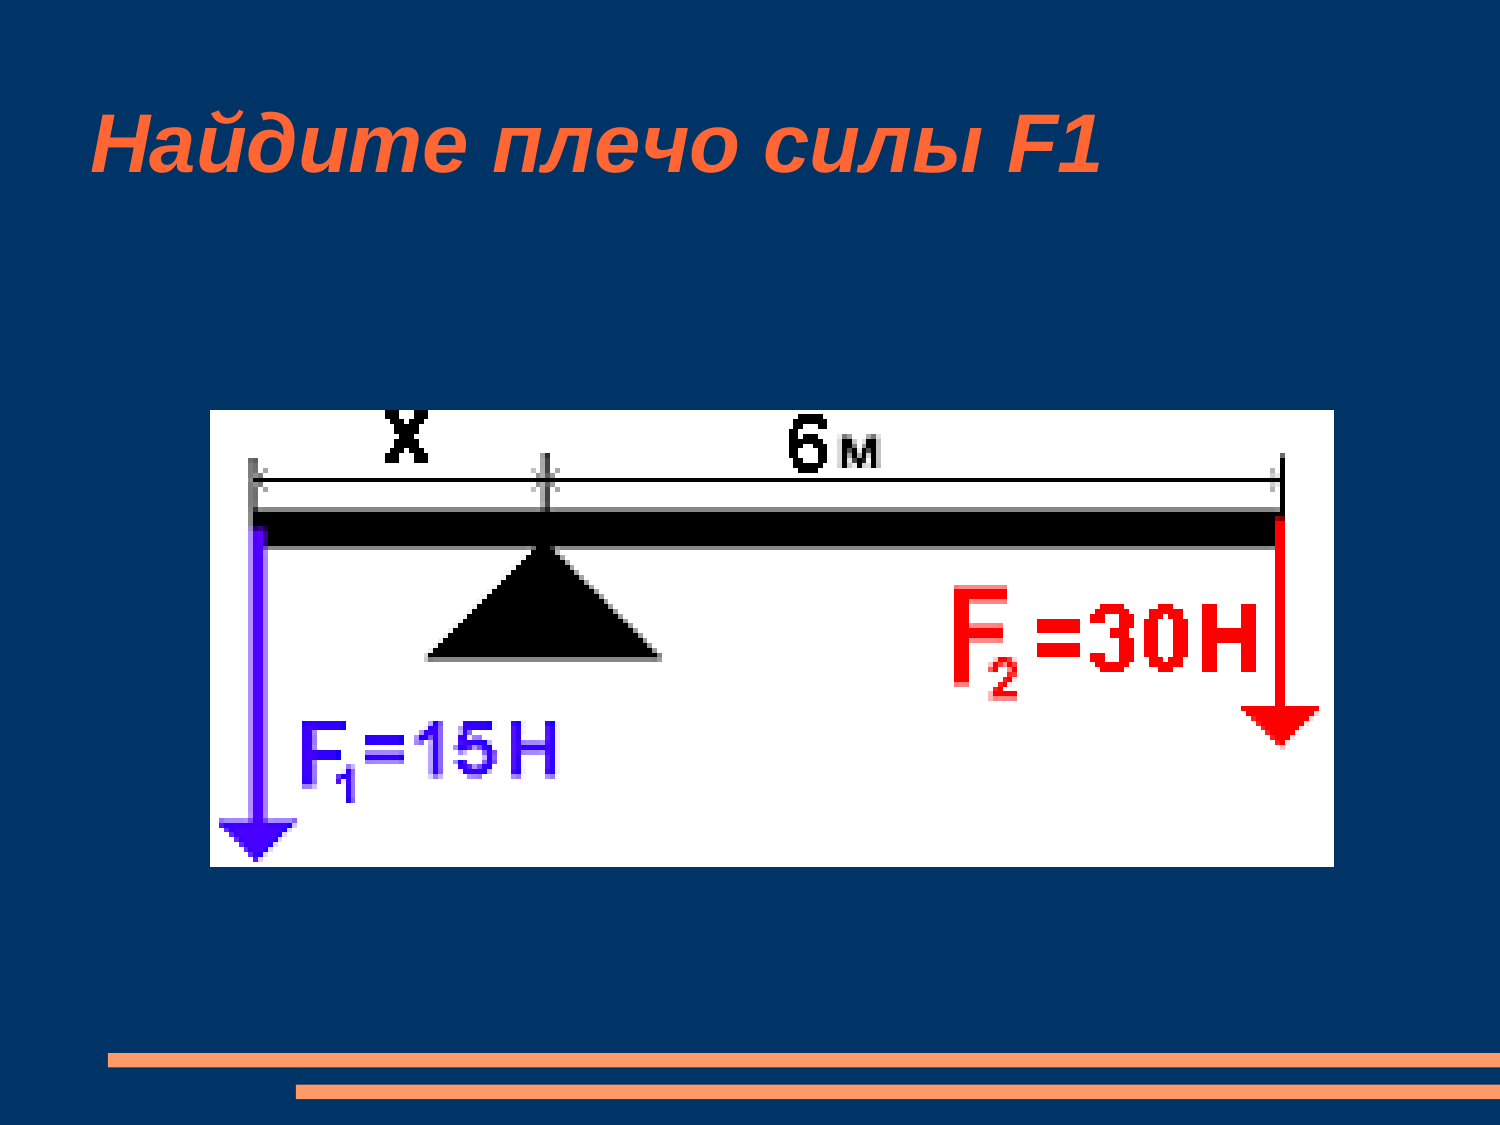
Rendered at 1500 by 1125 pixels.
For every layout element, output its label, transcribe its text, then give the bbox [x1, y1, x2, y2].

title Найдите плечо силы F1 [75, 45, 1426, 233]
text_box [210, 410, 1334, 867]
